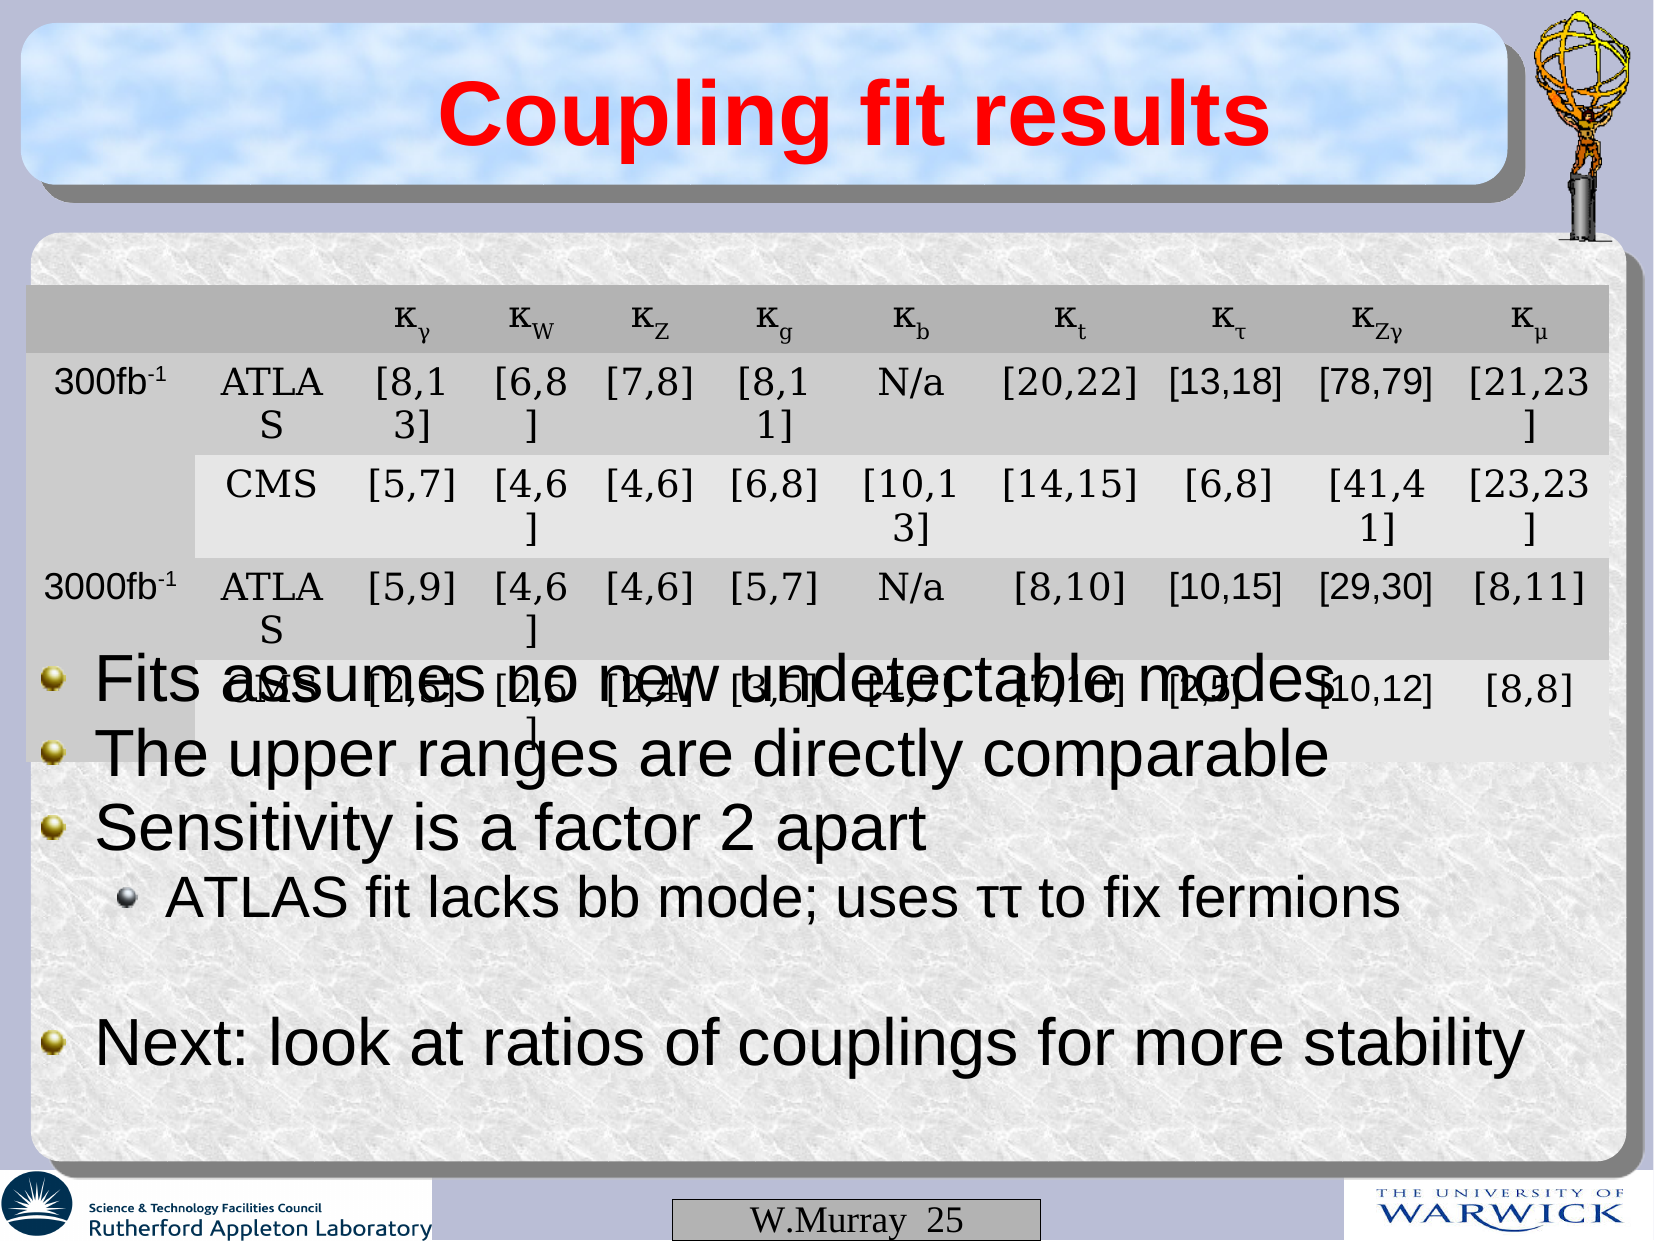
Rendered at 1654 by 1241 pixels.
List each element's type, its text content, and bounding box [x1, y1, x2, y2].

table_cell [6,8] [713, 455, 836, 558]
table_cell [8,10] [987, 558, 1154, 640]
table_cell [4,6] [587, 558, 713, 640]
table_header κμ [1450, 285, 1609, 353]
table_cell [13,18] [1154, 353, 1304, 455]
table_cell [8,11] [713, 353, 836, 455]
table_cell [4,6] [476, 558, 587, 640]
table_cell [8,13] [349, 353, 476, 455]
table_header [195, 285, 349, 353]
table_header κZγ [1304, 285, 1450, 353]
table_cell [5,7] [349, 455, 476, 558]
table_cell [20,22] [987, 353, 1154, 455]
table_cell ATLAS [195, 558, 349, 640]
picture [30, 0, 1654, 1147]
table_header κZ [587, 285, 713, 353]
table_header κτ [1154, 285, 1304, 353]
table_cell [5,9] [349, 558, 476, 640]
table_cell [10,13] [836, 455, 987, 558]
table_cell [8,11] [1450, 558, 1609, 640]
table_cell [6,8] [476, 353, 587, 455]
table_cell [78,79] [1304, 353, 1450, 455]
list Fits assumes no new undetectable modes The upper ranges are directly comparable Sensitivity is a factor 2 apart ATLAS fit lacks bb mode; uses ττ to fix fermions Next: look at ratios of couplings for more stability [23, 640, 1622, 1184]
table_header [26, 285, 195, 353]
table_header κt [987, 285, 1154, 353]
table_cell N/a [836, 353, 987, 455]
table_cell [29,30] [1304, 558, 1450, 640]
picture [0, 1170, 432, 1241]
table_cell [10,15] [1154, 558, 1304, 640]
table_cell [41,41] [1304, 455, 1450, 558]
table_cell [23,23] [1450, 455, 1609, 558]
table_cell [14,15] [987, 455, 1154, 558]
title Coupling fit results [221, 39, 1489, 190]
table_cell [6,8] [1154, 455, 1304, 558]
picture [1344, 1170, 1654, 1241]
table_cell 3000fb-1 [26, 558, 195, 640]
table_header κb [836, 285, 987, 353]
table_cell [21,23] [1450, 353, 1609, 455]
table_header κγ [349, 285, 476, 353]
table_header κW [476, 285, 587, 353]
table_cell CMS [195, 455, 349, 558]
table_cell ATLAS [195, 353, 349, 455]
table_cell [5,7] [713, 558, 836, 640]
table_cell [7,8] [587, 353, 713, 455]
table_cell 300fb-1 [26, 353, 195, 558]
table_cell [4,6] [476, 455, 587, 558]
table_header κg [713, 285, 836, 353]
table_cell N/a [836, 558, 987, 640]
picture [20, 22, 1508, 185]
table_cell [4,6] [587, 455, 713, 558]
